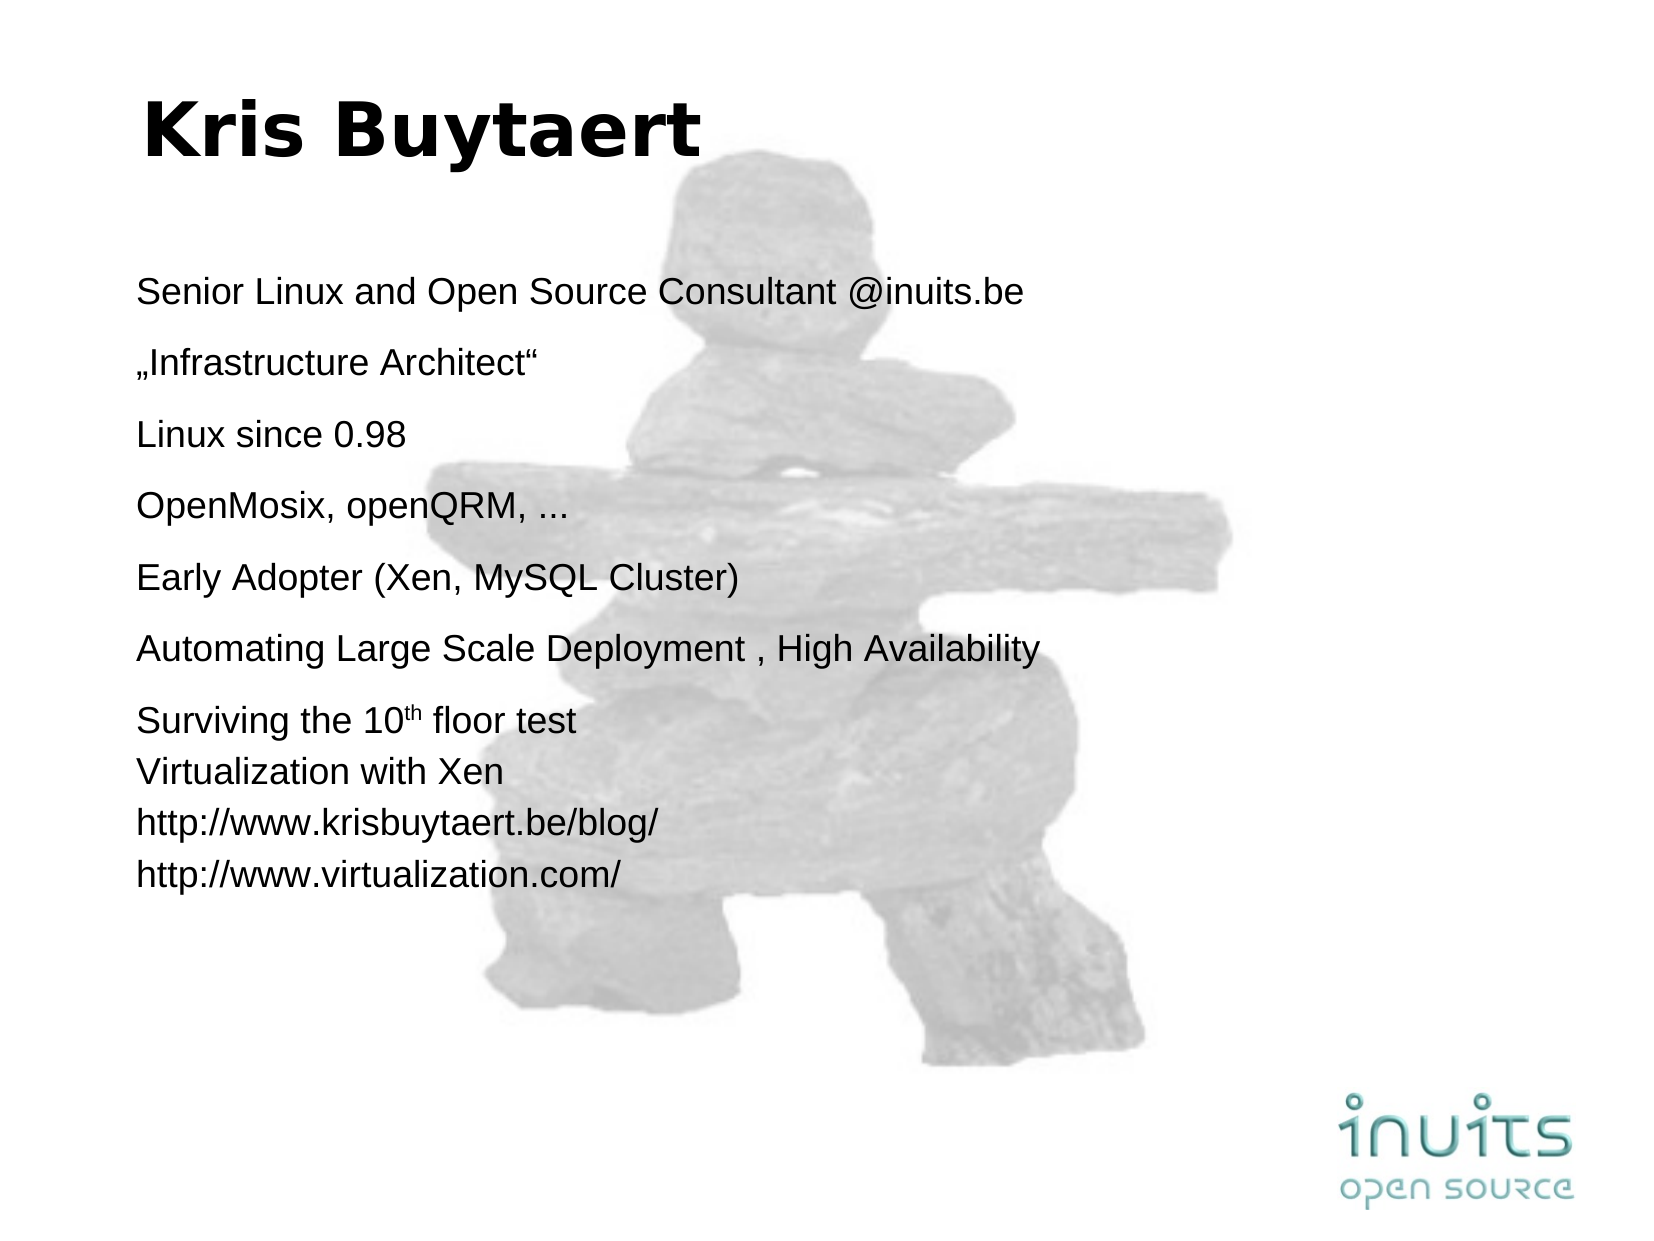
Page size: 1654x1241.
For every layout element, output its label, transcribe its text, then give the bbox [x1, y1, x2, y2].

title Kris Buytaert [126, 79, 1308, 202]
list Senior Linux and Open Source Consultant @inuits.be „Infrastructure Architect“ Linux since 0.98 OpenMosix, openQRM, ... Early Adopter (Xen, MySQL Cluster) Automating Large Scale Deployment , High Availability Surviving the 10th floor test Virtualization with Xen http://www.krisbuytaert.be/blog/ http://www.virtualization.com/ [103, 262, 1276, 1163]
picture [1337, 1087, 1576, 1210]
picture [337, 202, 1298, 1120]
